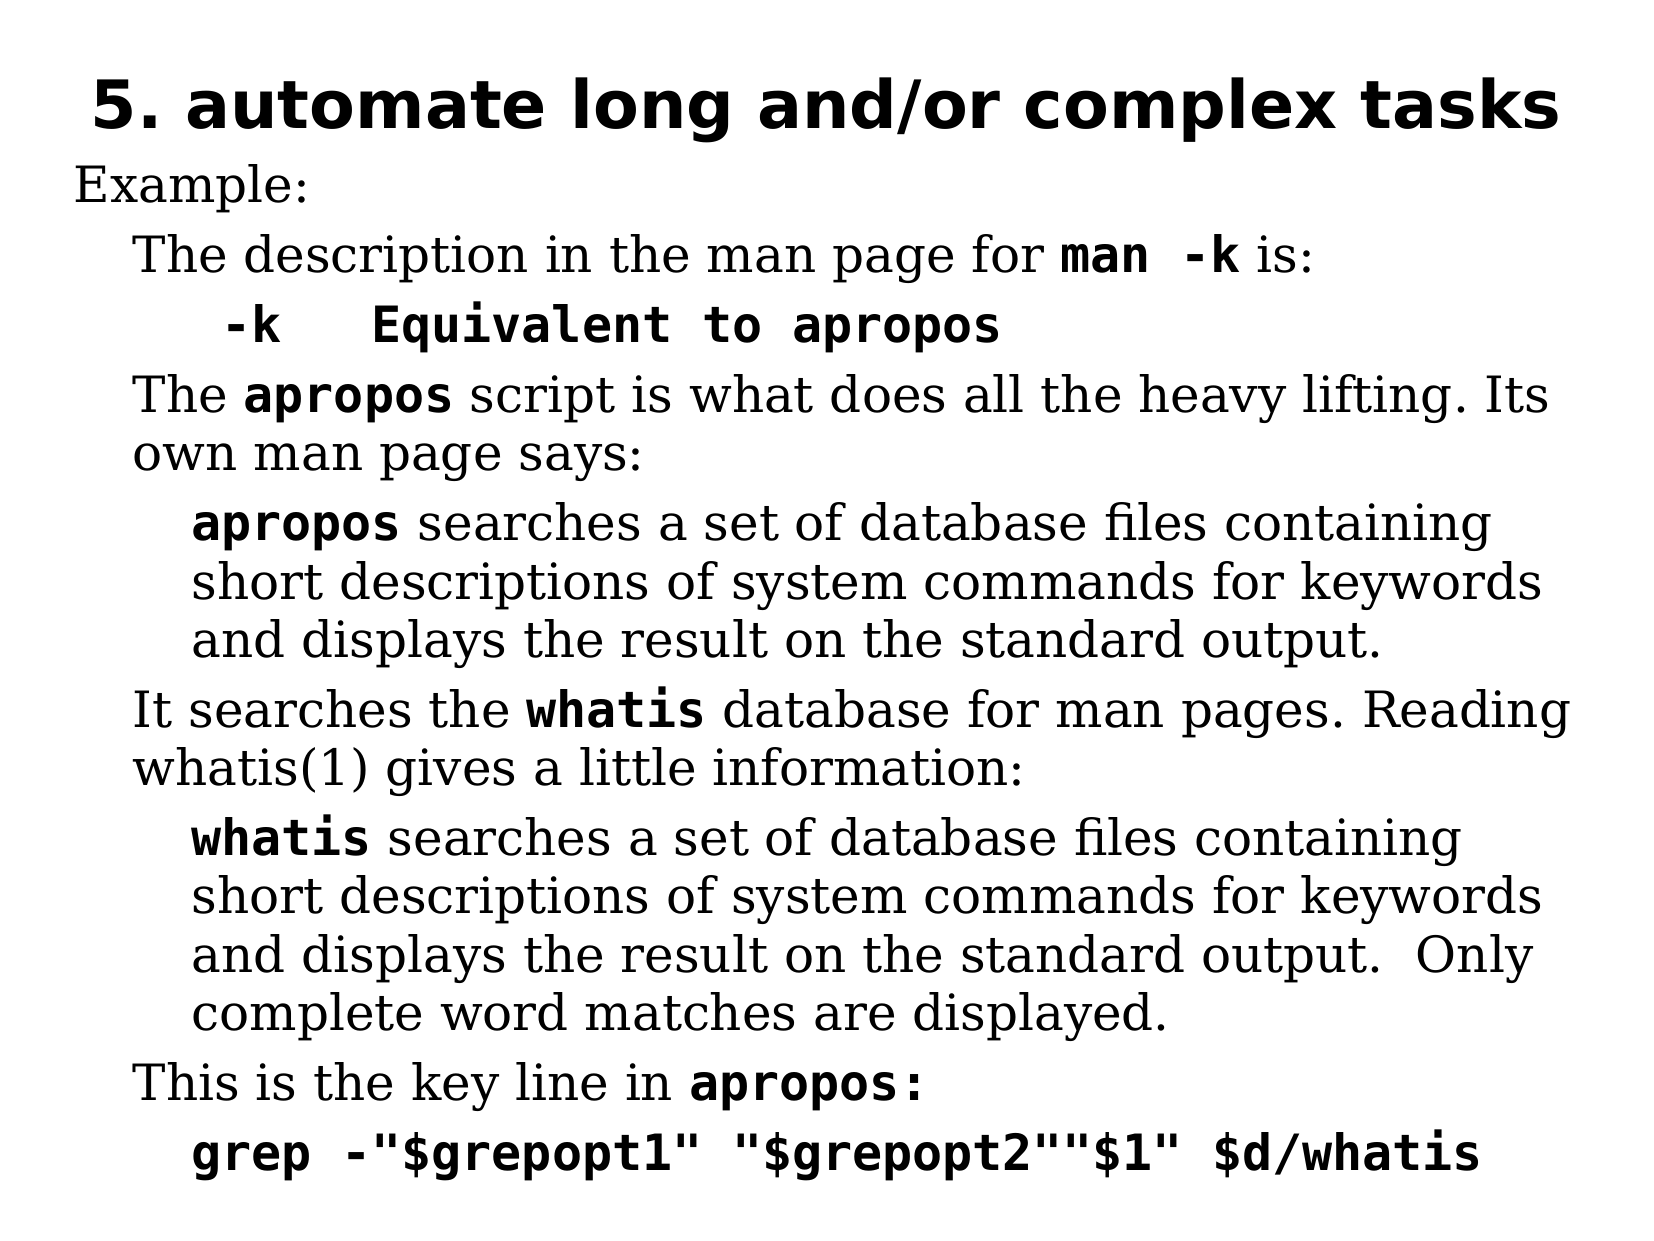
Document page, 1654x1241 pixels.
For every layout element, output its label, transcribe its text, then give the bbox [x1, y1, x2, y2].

text_box 5. automate long and/or complex tasks Example: The description in the man page for man -k is: -k Equivalent to apropos The apropos script is what does all the heavy lifting. Its own man page says: apropos searches a set of database files containing short descriptions of system commands for keywords and displays the result on the standard output. It searches the whatis database for man pages. Reading whatis(1) gives a little information: whatis searches a set of database files containing short descriptions of system commands for keywords and displays the result on the standard output. Only complete word matches are displayed. This is the key line in apropos: grep -"$grepopt1" "$grepopt2""$1" $d/whatis [59, 59, 1595, 1190]
